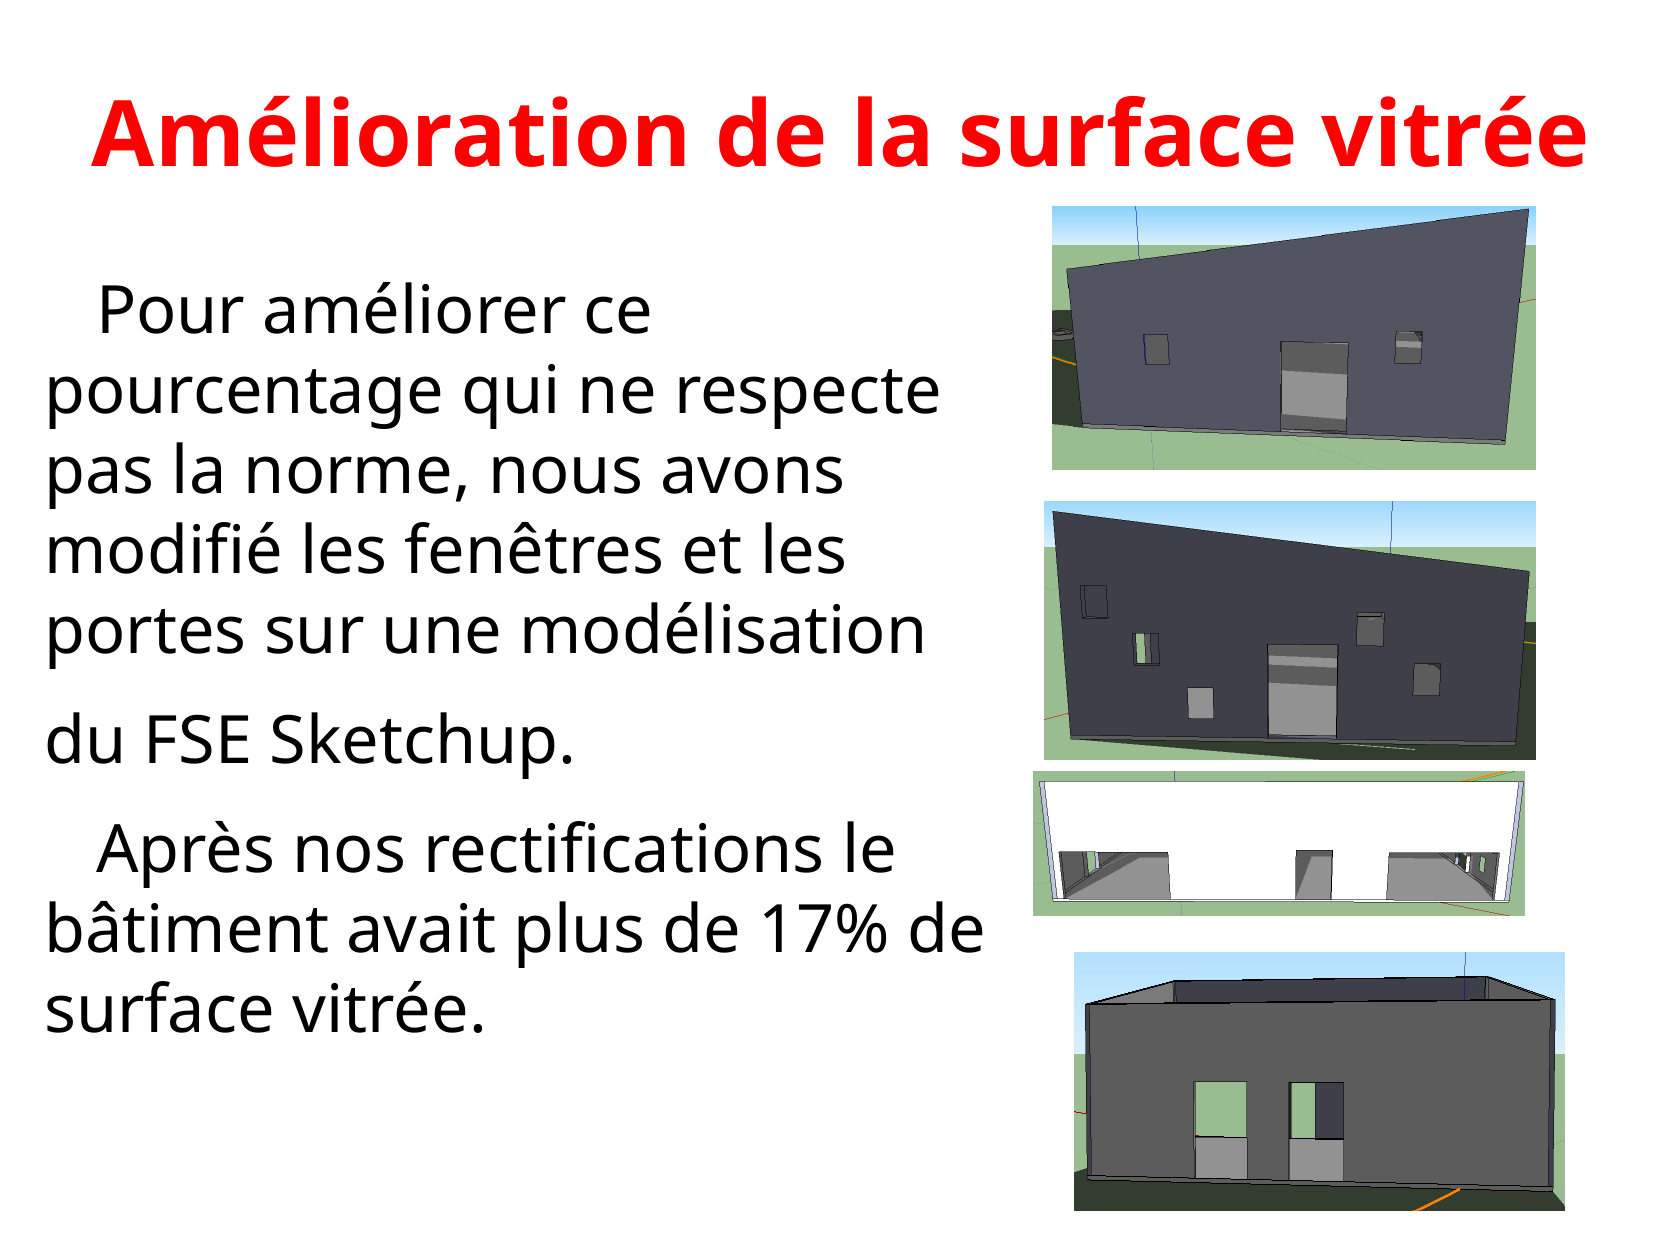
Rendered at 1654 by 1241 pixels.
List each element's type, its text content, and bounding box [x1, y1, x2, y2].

picture [1033, 771, 1525, 916]
picture [1044, 501, 1536, 760]
picture [1052, 206, 1536, 470]
picture [1074, 952, 1565, 1211]
title Amélioration de la surface vitrée [29, 67, 1654, 178]
list Pour améliorer ce pourcentage qui ne respecte pas la norme, nous avons modifié les fenêtres et les portes sur une modélisation du FSE Sketchup. Après nos rectifications le bâtiment avait plus de 17% de surface vitrée. [29, 259, 1034, 1093]
